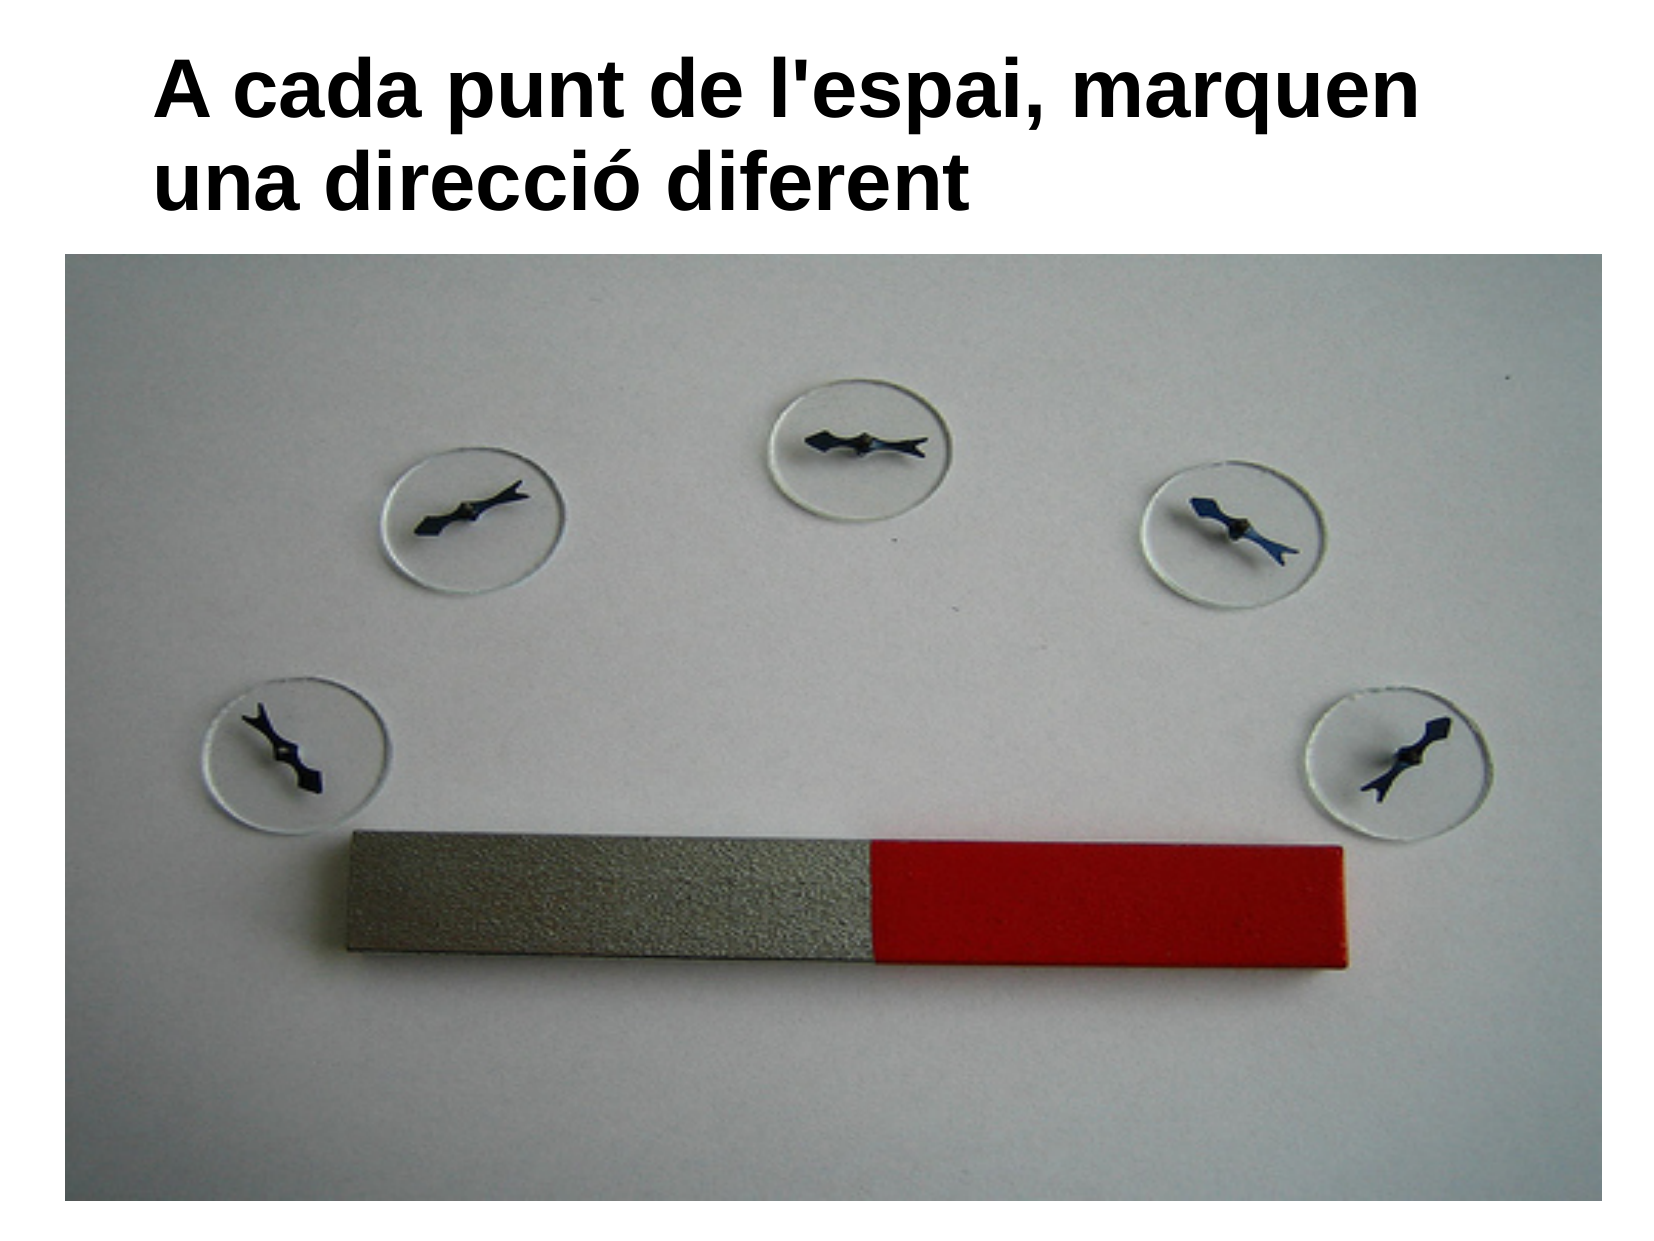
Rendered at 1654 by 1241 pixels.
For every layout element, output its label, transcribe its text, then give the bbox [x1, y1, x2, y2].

text_box A cada punt de l'espai, marquen una direcció diferent [137, 34, 1524, 236]
picture [65, 254, 1602, 1201]
